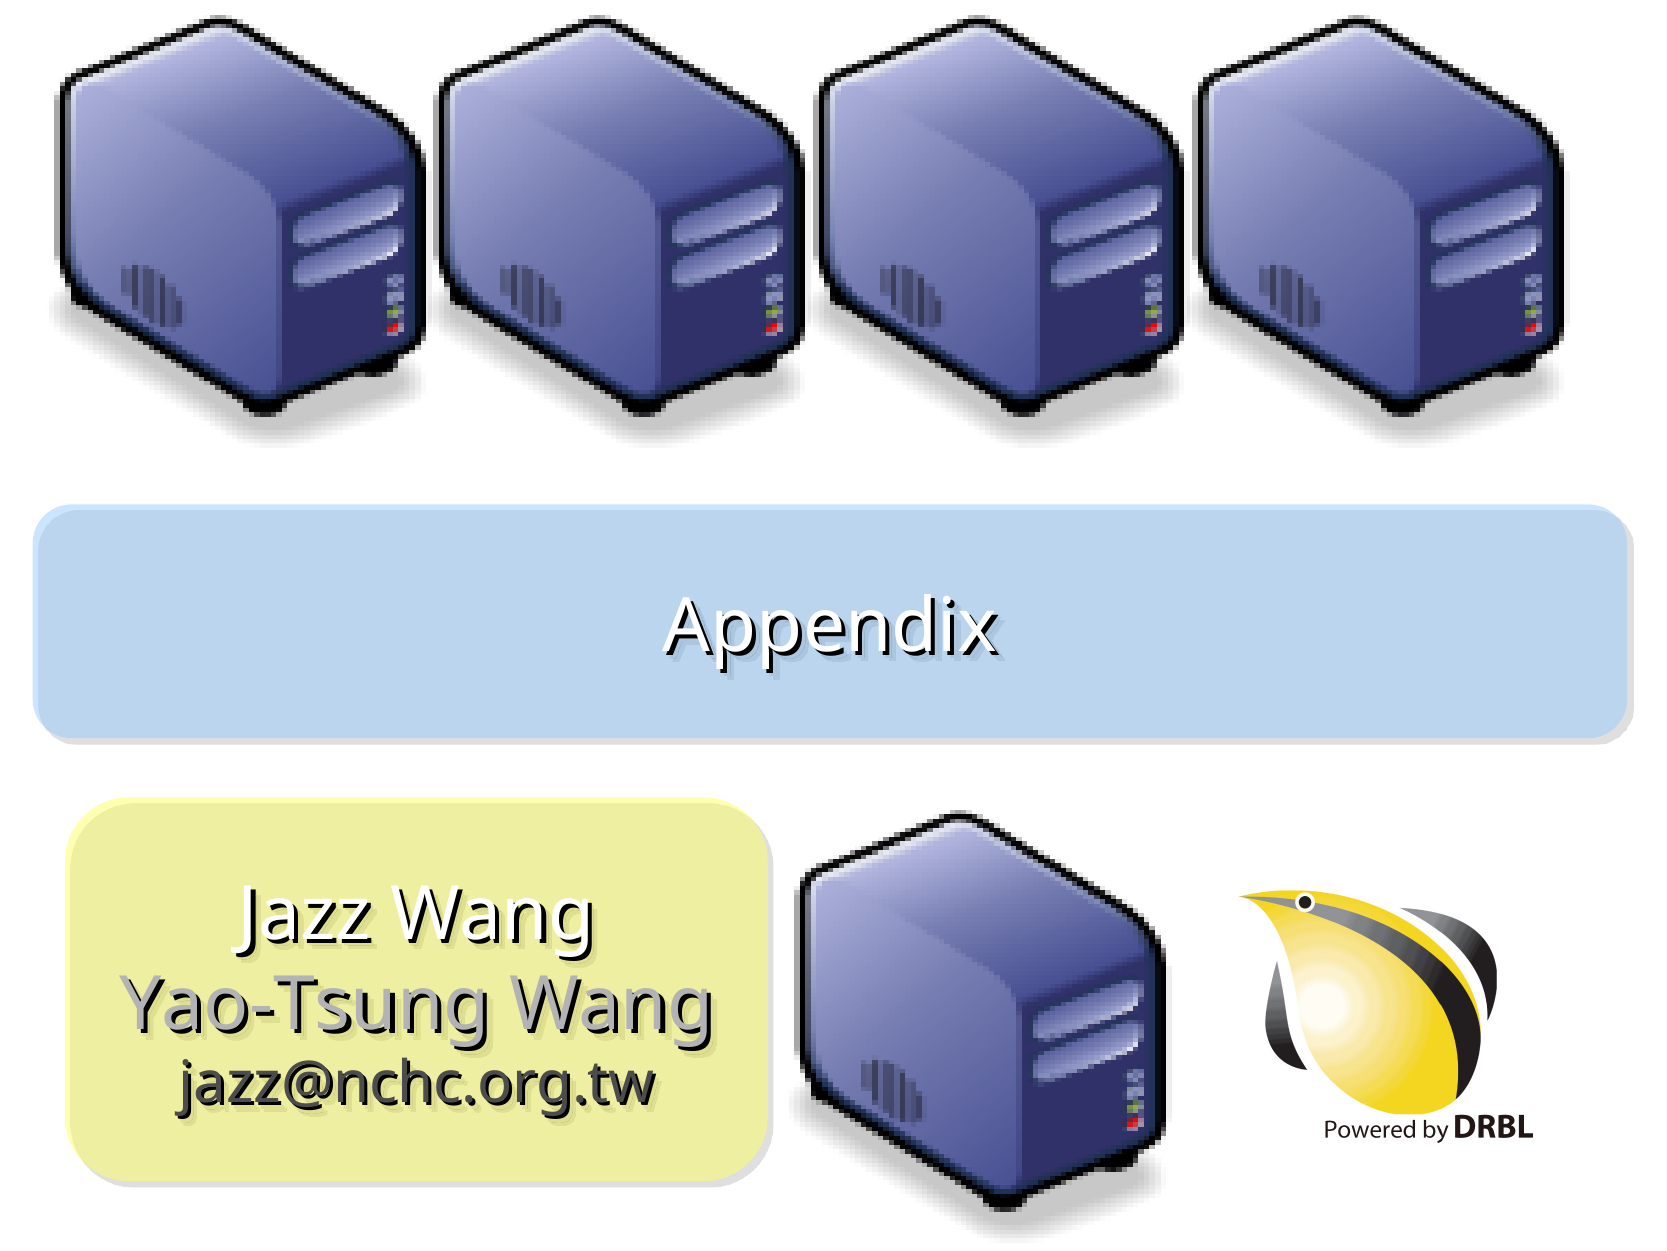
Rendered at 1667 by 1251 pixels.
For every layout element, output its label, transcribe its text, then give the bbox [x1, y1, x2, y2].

picture [27, 2, 1609, 502]
text_box Jazz Wang Yao-Tsung Wang jazz@nchc.org.tw [64, 797, 767, 1182]
text_box Appendix [32, 504, 1628, 739]
picture [1224, 874, 1548, 1152]
picture [767, 797, 1211, 1251]
